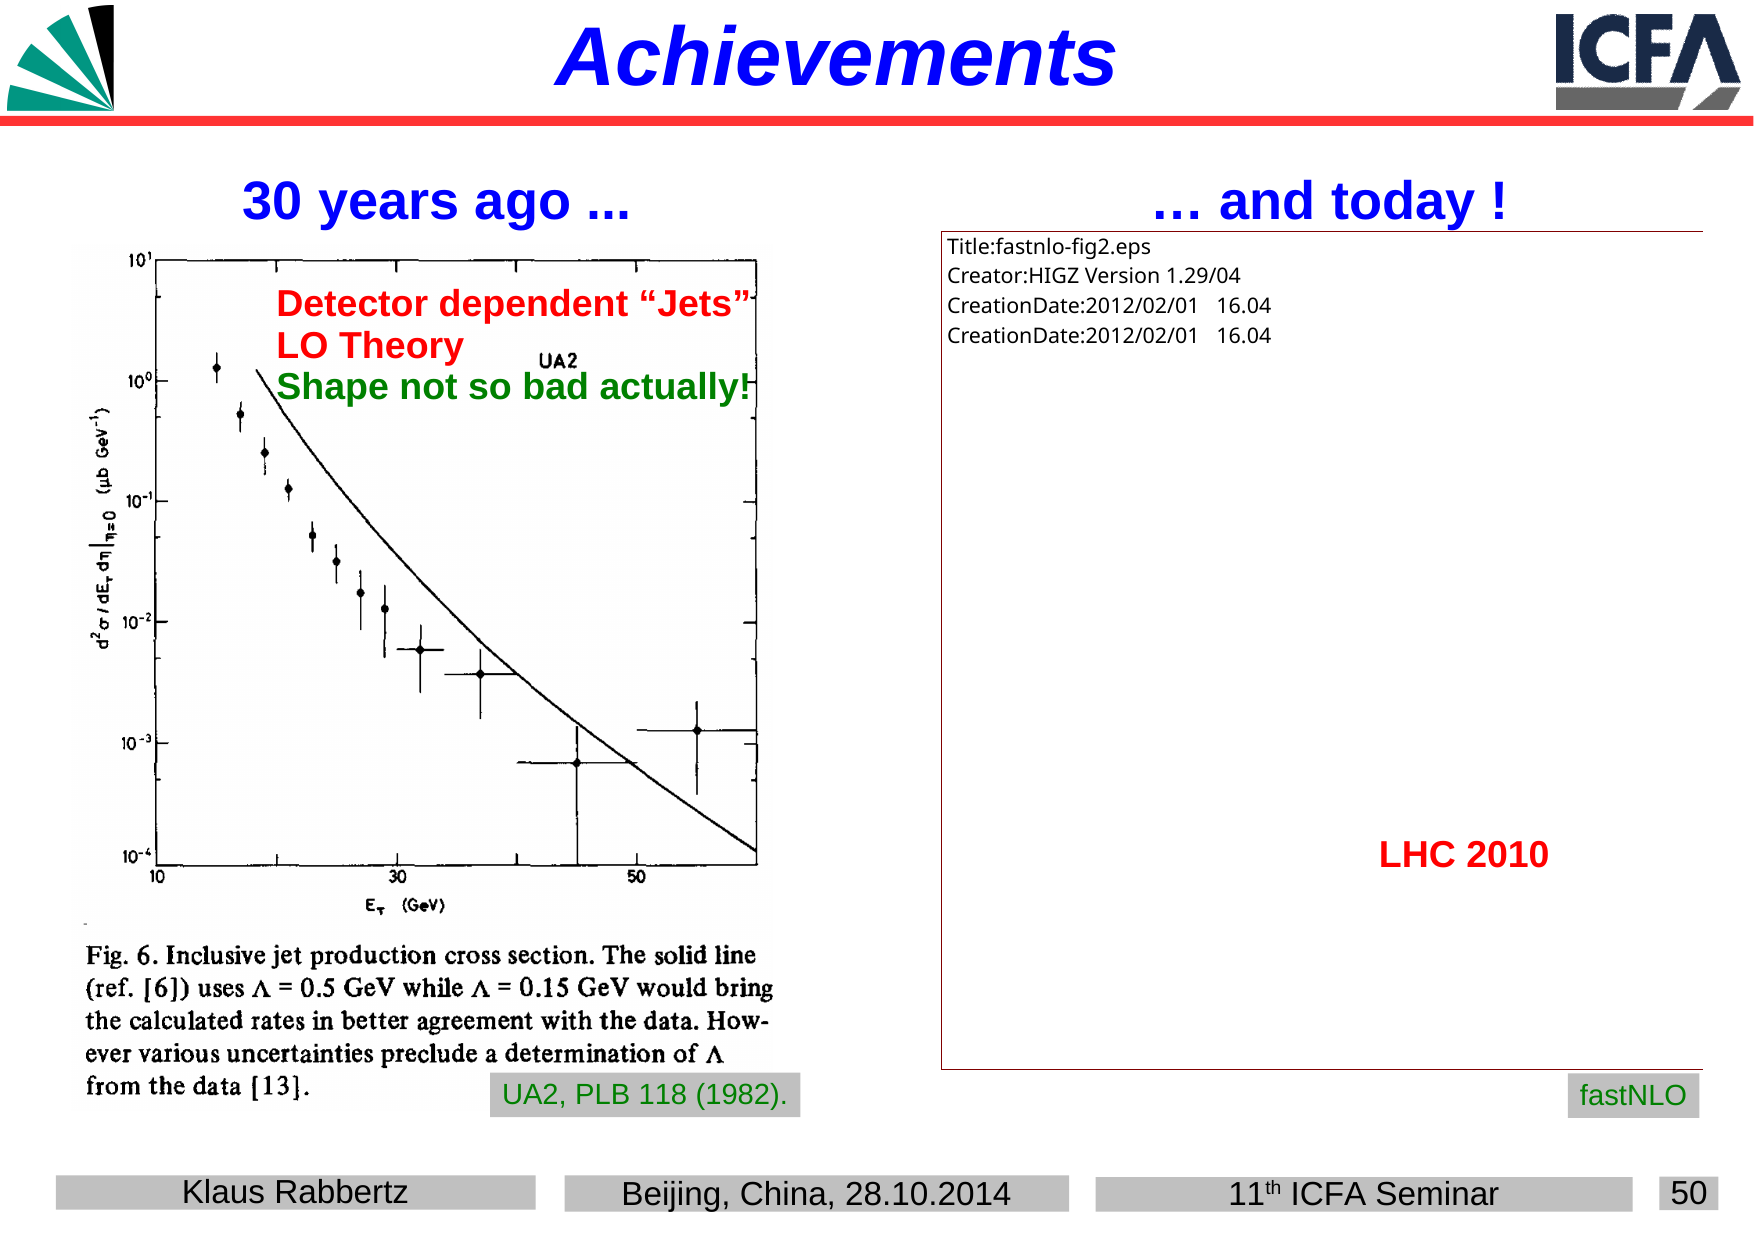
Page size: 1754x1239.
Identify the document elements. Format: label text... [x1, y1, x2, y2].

picture [71, 244, 773, 1112]
text_box UA2, PLB 118 (1982). [490, 1072, 799, 1118]
picture [1556, 14, 1741, 110]
picture [940, 229, 1703, 1070]
text_box … and today ! [1138, 165, 1521, 238]
picture [7, 5, 114, 112]
title Achievements [129, 0, 1545, 114]
text_box Detector dependent “Jets” LO Theory Shape not so bad actually! [264, 276, 764, 414]
text_box 30 years ago ... [230, 165, 644, 238]
text_box fastNLO [1567, 1073, 1700, 1118]
text_box LHC 2010 [1367, 827, 1562, 882]
